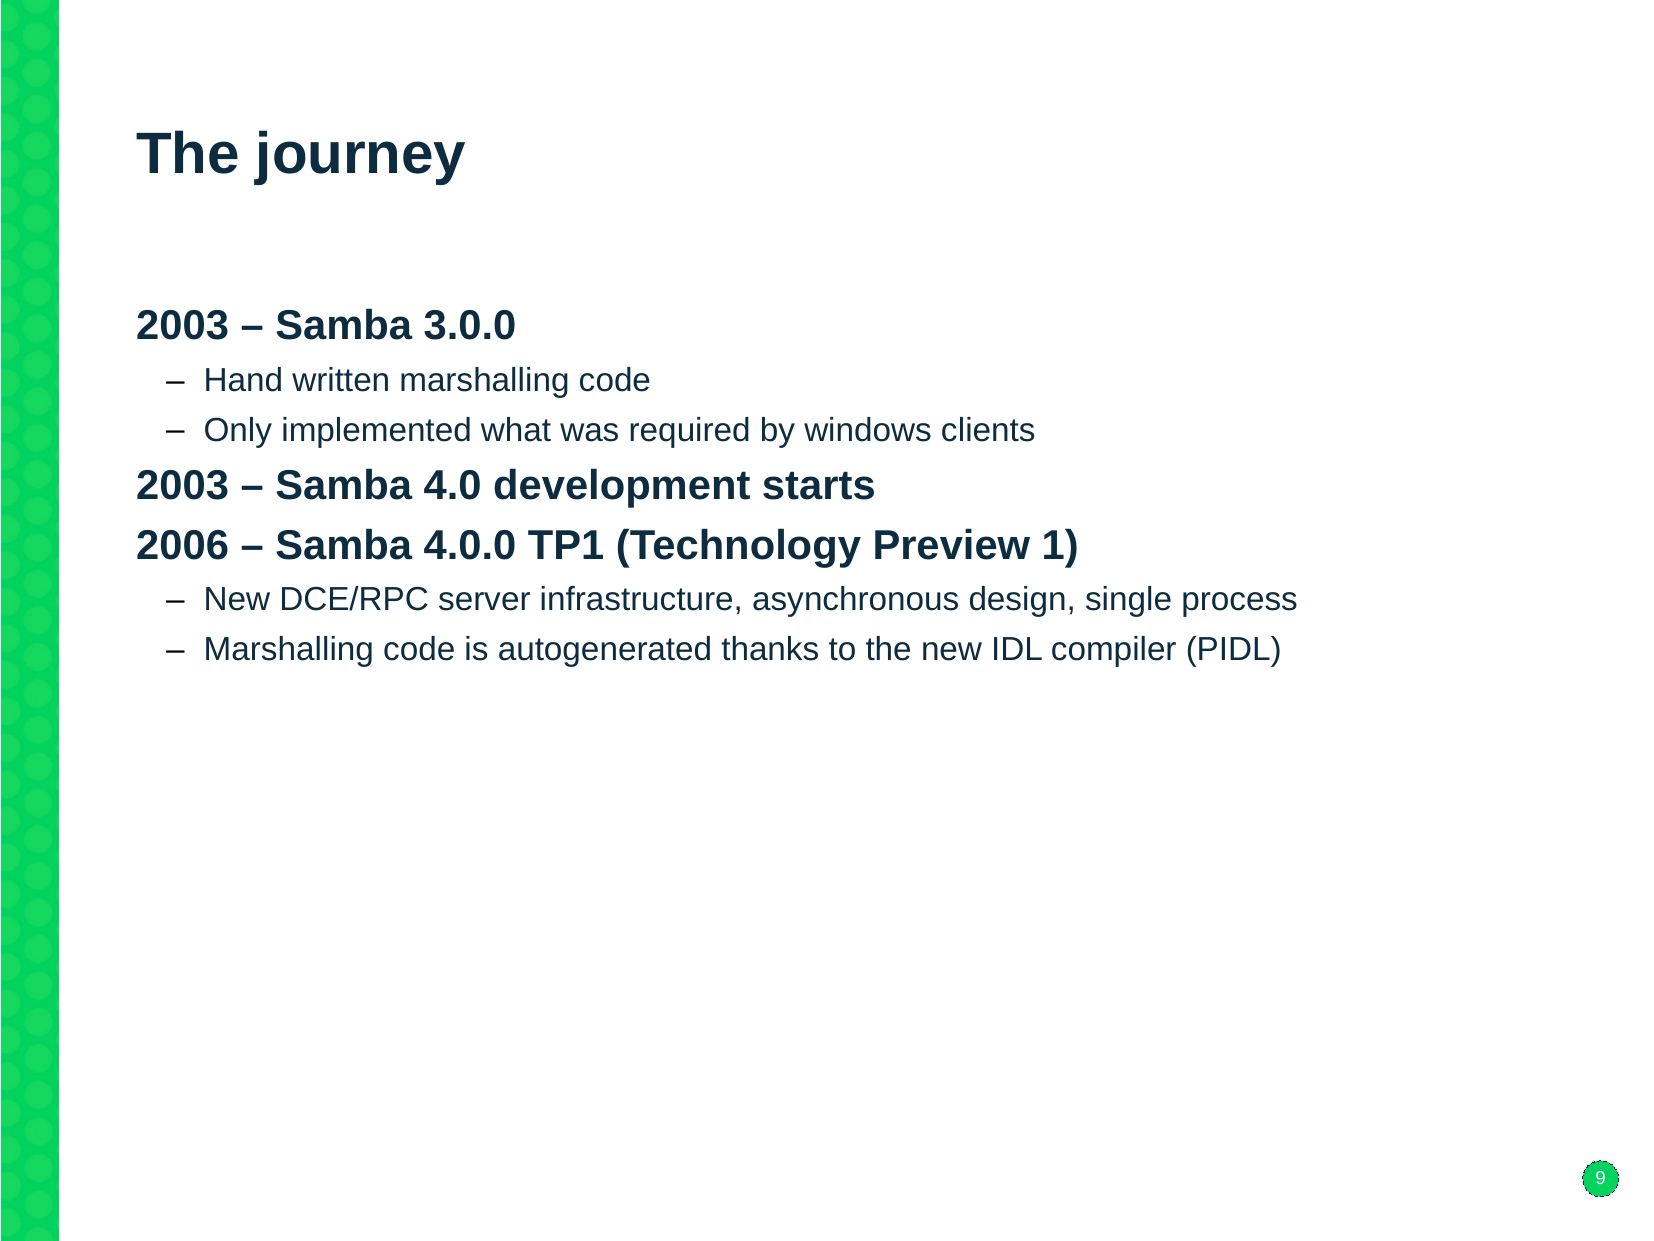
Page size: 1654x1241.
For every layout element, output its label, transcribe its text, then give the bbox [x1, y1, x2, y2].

list 2003 – Samba 3.0.0 Hand written marshalling code Only implemented what was required by windows clients 2003 – Samba 4.0 development starts 2006 – Samba 4.0.0 TP1 (Technology Preview 1) New DCE/RPC server infrastructure, asynchronous design, single process Marshalling code is autogenerated thanks to the new IDL compiler (PIDL) [121, 290, 1531, 1100]
title The journey [121, 49, 1531, 257]
picture [1, 0, 59, 1241]
